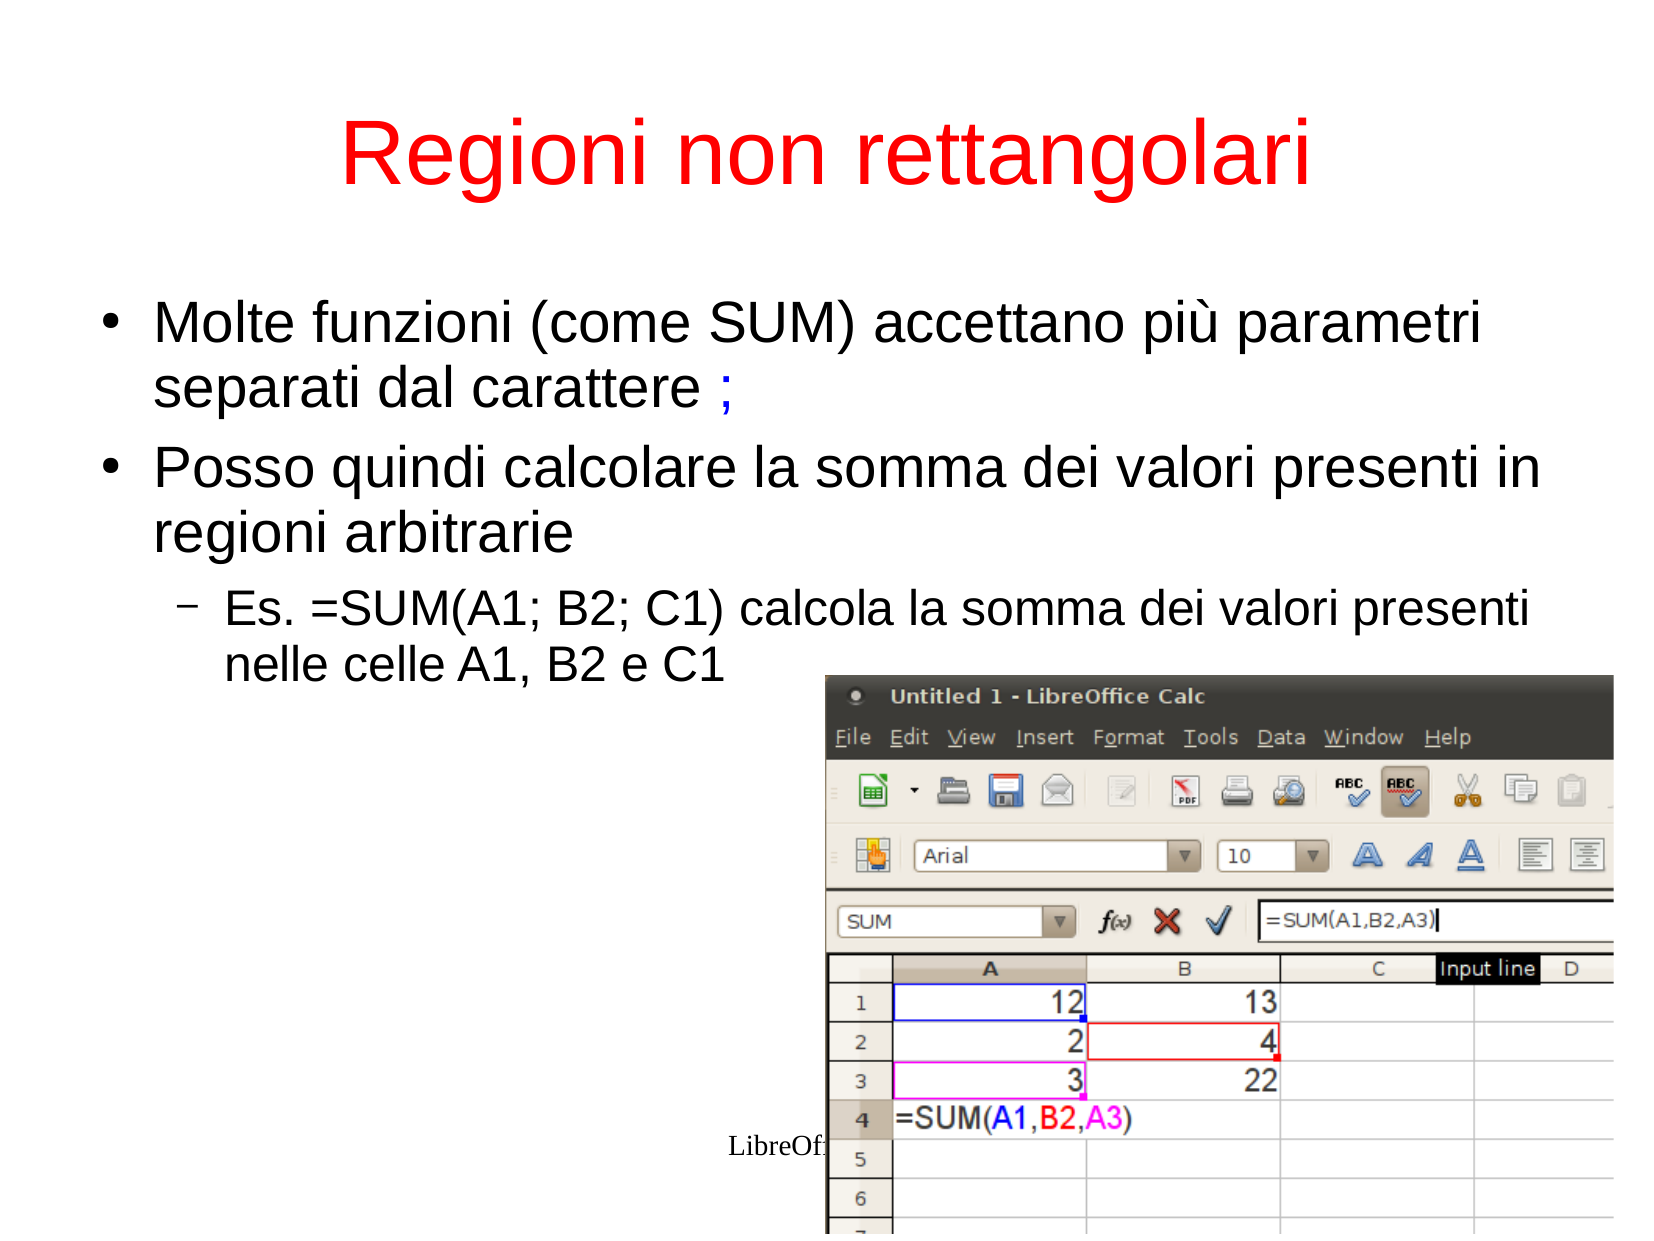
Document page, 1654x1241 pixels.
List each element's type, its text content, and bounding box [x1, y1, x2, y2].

title Regioni non rettangolari [82, 49, 1571, 257]
picture [825, 675, 1614, 1234]
list Molte funzioni (come SUM) accettano più parametri separati dal carattere ; Posso quindi calcolare la somma dei valori presenti in regioni arbitrarie Es. =SUM(A1; B2; C1) calcola la somma dei valori presenti nelle celle A1, B2 e C1 [82, 290, 1571, 1109]
